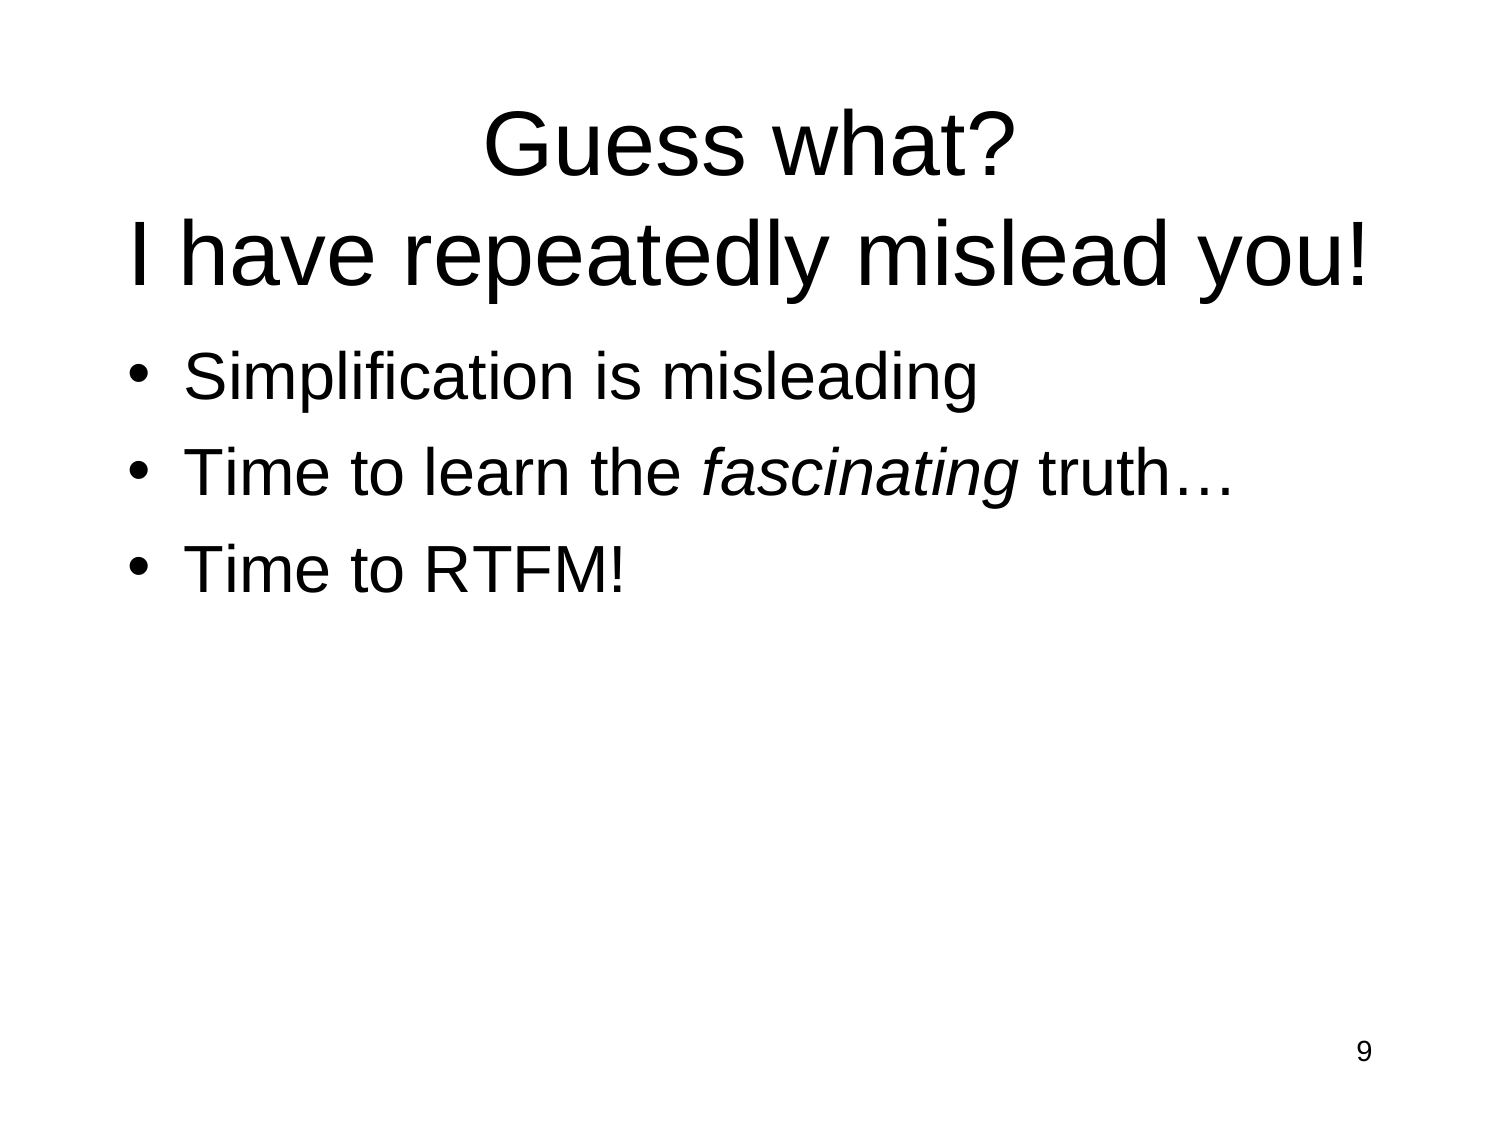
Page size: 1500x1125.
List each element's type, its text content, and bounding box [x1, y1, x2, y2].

list Simplification is misleading Time to learn the fascinating truth… Time to RTFM! [112, 324, 1388, 1001]
text_box <number> [1074, 1025, 1388, 1101]
title Guess what? I have repeatedly mislead you! [112, 76, 1388, 312]
